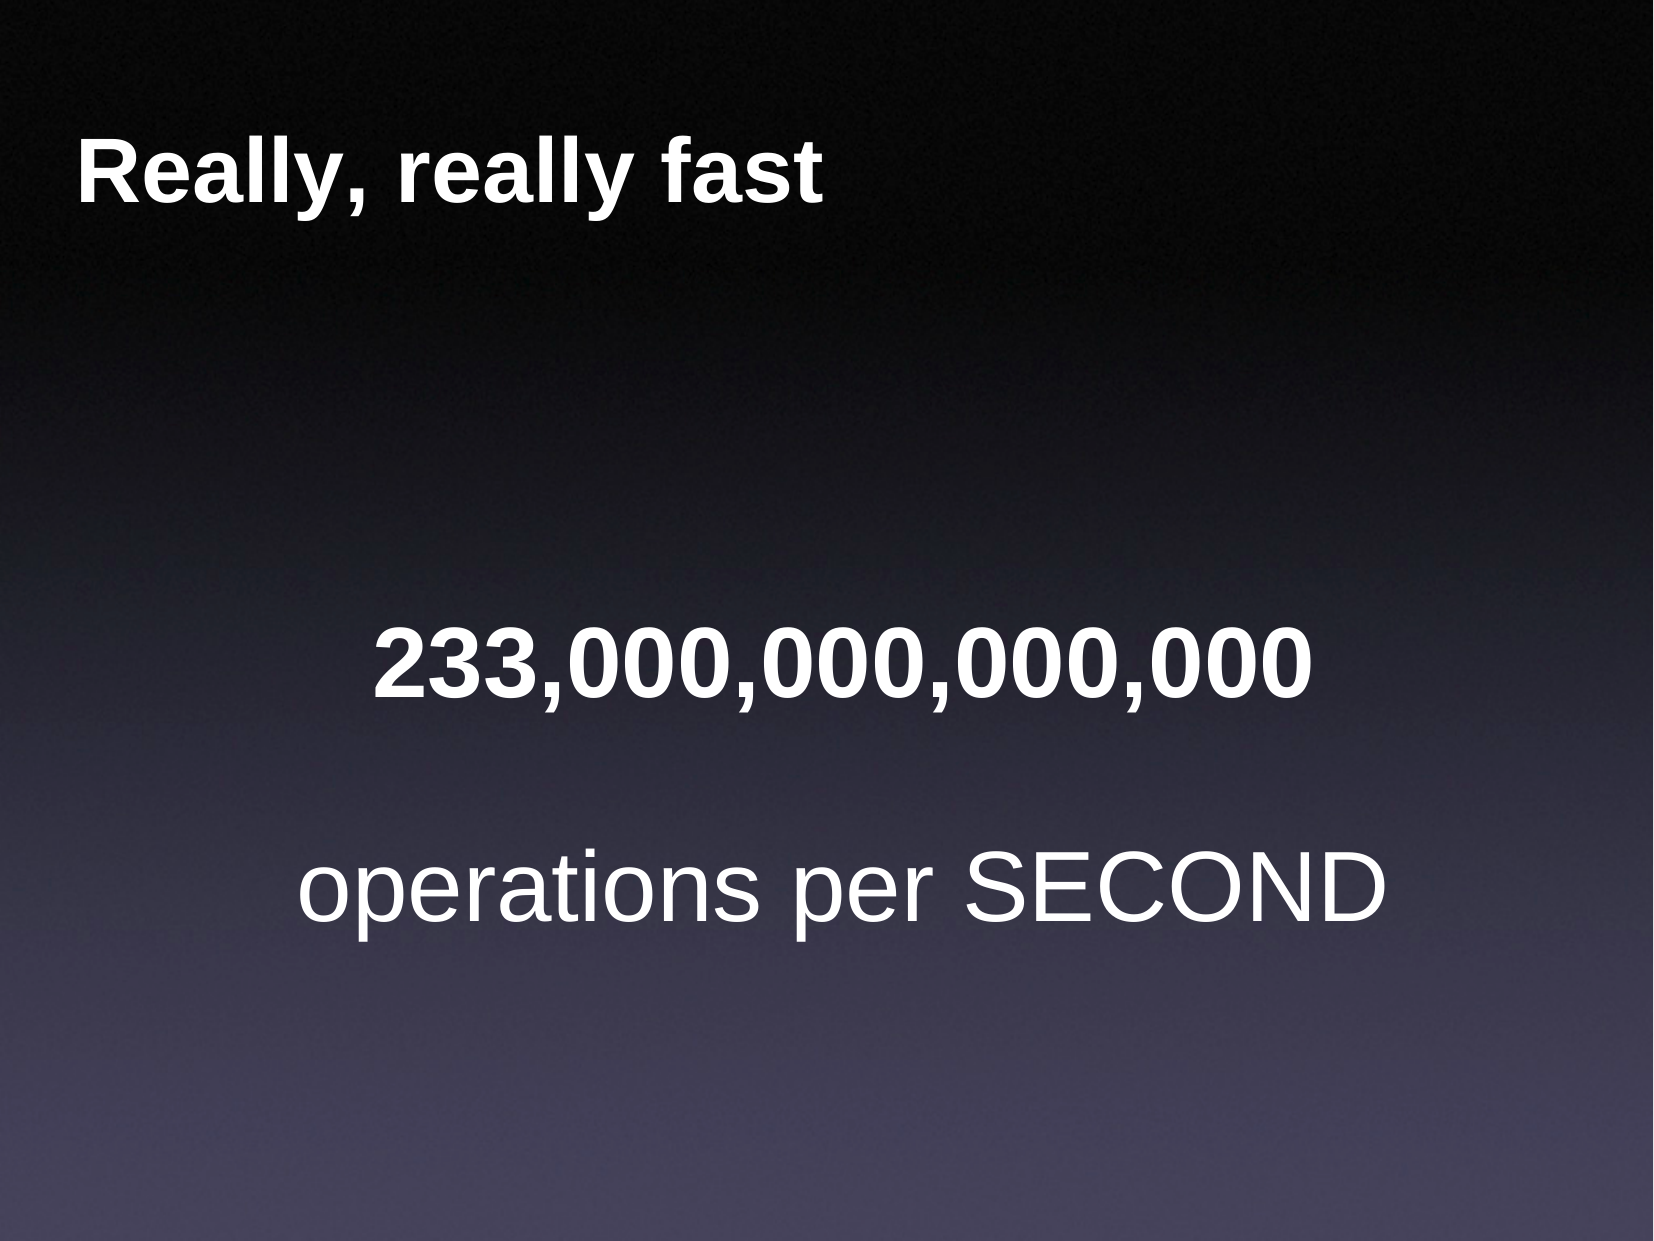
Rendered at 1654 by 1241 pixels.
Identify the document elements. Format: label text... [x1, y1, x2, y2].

title Really, really fast [75, 75, 1563, 268]
picture [0, 0, 1654, 1241]
text_box 233,000,000,000,000 operations per SECOND [187, 600, 1501, 951]
